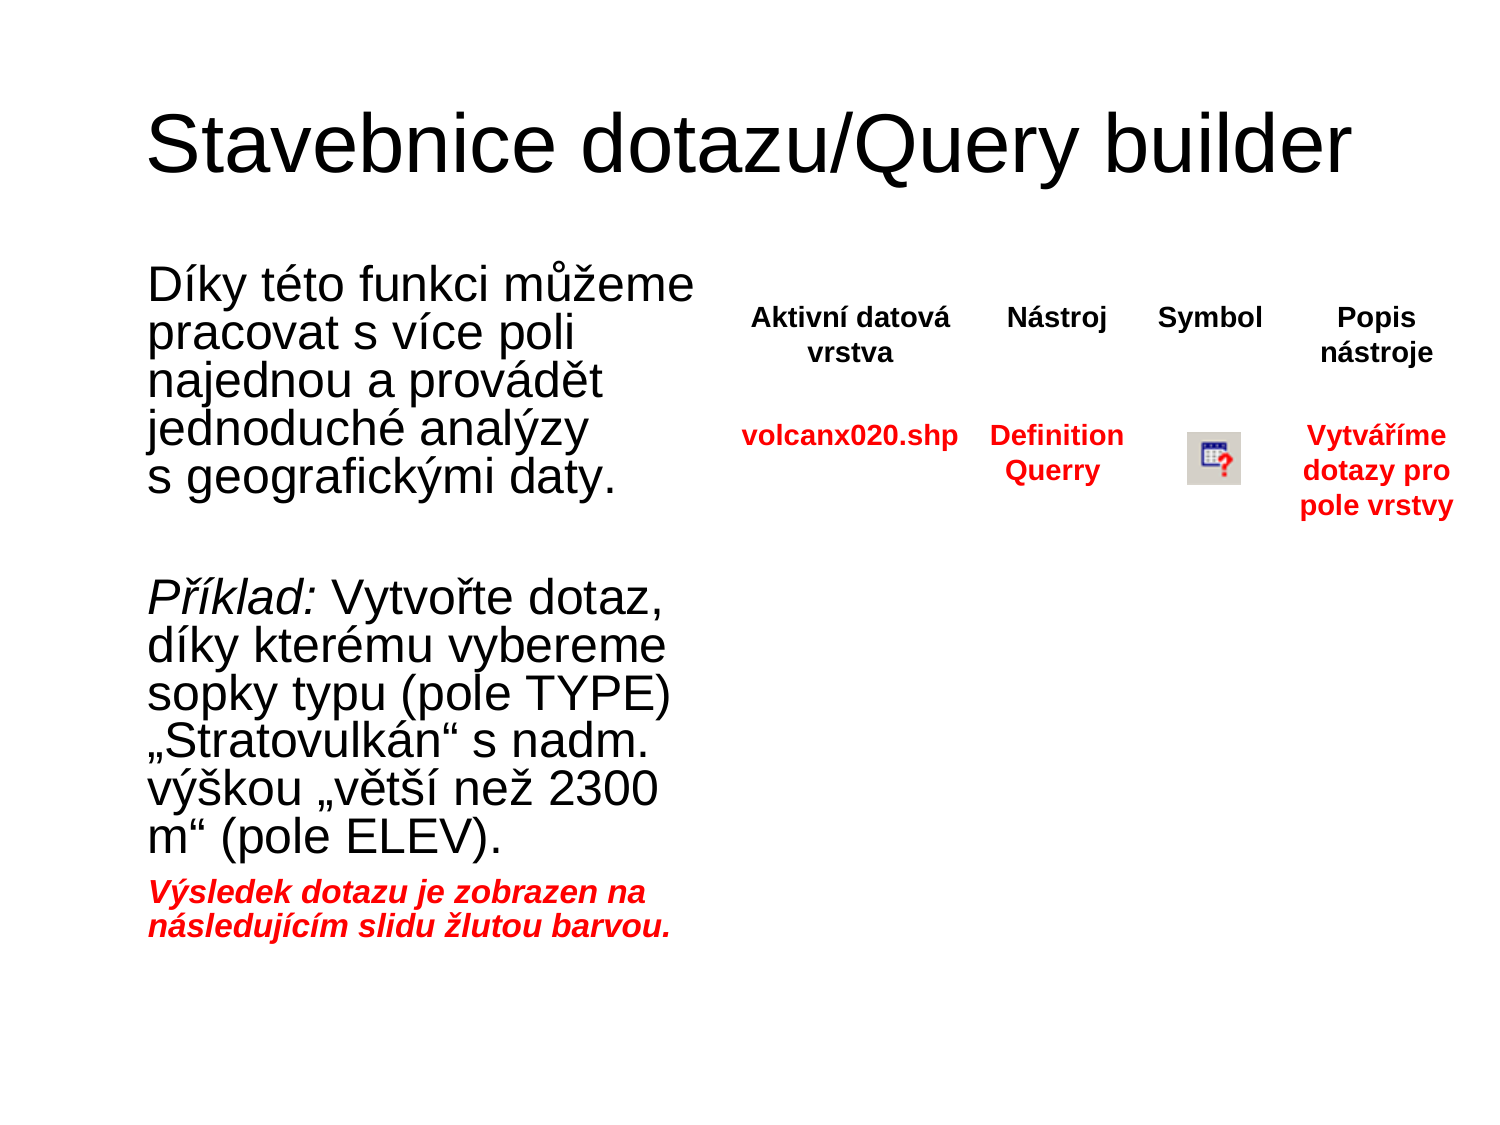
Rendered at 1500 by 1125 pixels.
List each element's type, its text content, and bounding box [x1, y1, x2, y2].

table_cell Definition Querry [974, 409, 1140, 529]
table_header Aktivní datová vrstva [726, 291, 974, 409]
picture [1187, 432, 1241, 485]
table_header Nástroj [974, 291, 1140, 409]
table_cell [1140, 409, 1281, 529]
table_cell Vytváříme dotazy pro pole vrstvy [1281, 409, 1472, 529]
table_header Popis nástroje [1281, 291, 1472, 409]
table_cell volcanx020.shp [726, 409, 974, 529]
table_header Symbol [1140, 291, 1281, 409]
title Stavebnice dotazu/Query builder [75, 45, 1426, 233]
list Díky této funkci můžeme pracovat s více poli najednou a provádět jednoduché analýzy s geografickými daty. Příklad: Vytvořte dotaz, díky kterému vybereme sopky typu (pole TYPE) „Stratovulkán“ s nadm. výškou „větší než 2300 m“ (pole ELEV). Výsledek dotazu je zobrazen na následujícím slidu žlutou barvou. [76, 255, 740, 998]
